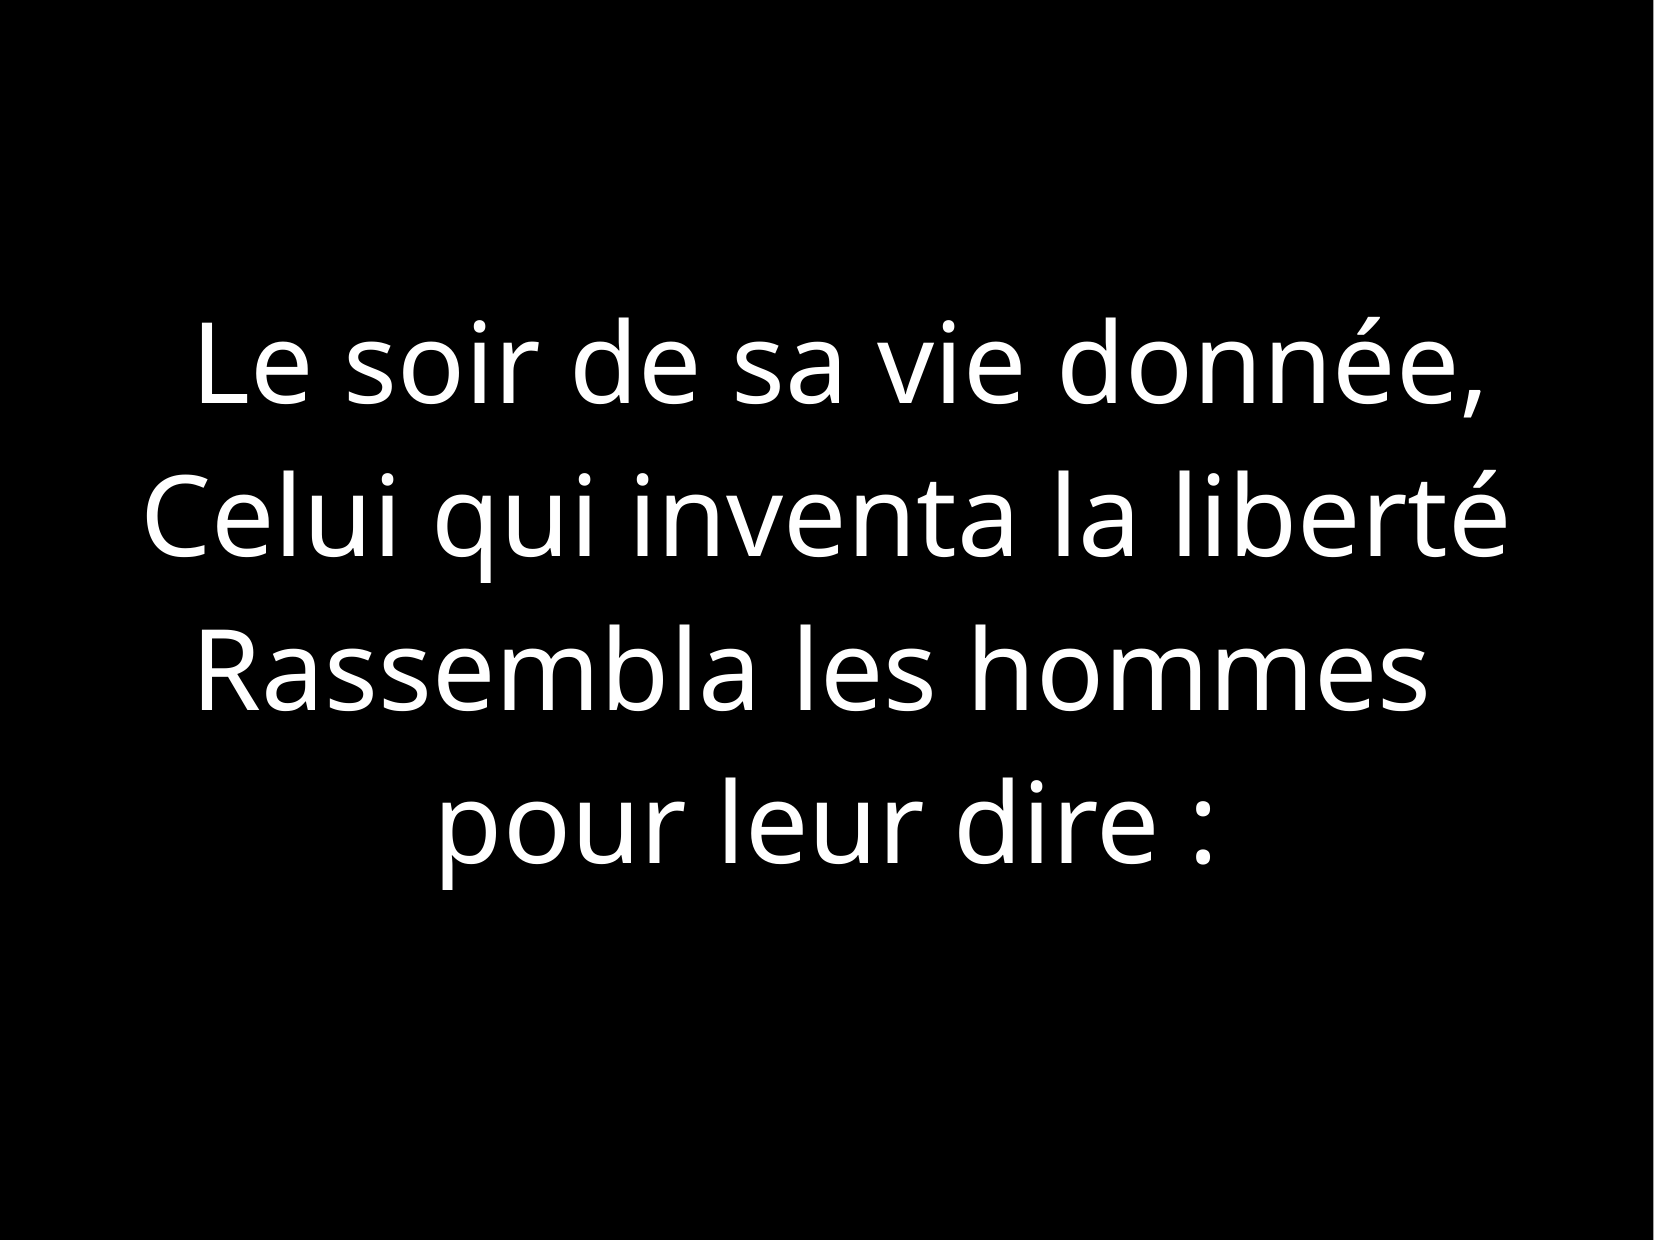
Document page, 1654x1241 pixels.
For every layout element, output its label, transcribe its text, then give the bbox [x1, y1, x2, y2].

subtitle Le soir de sa vie donnée, Celui qui inventa la liberté Rassembla les hommes pour leur dire : [82, 70, 1571, 1109]
